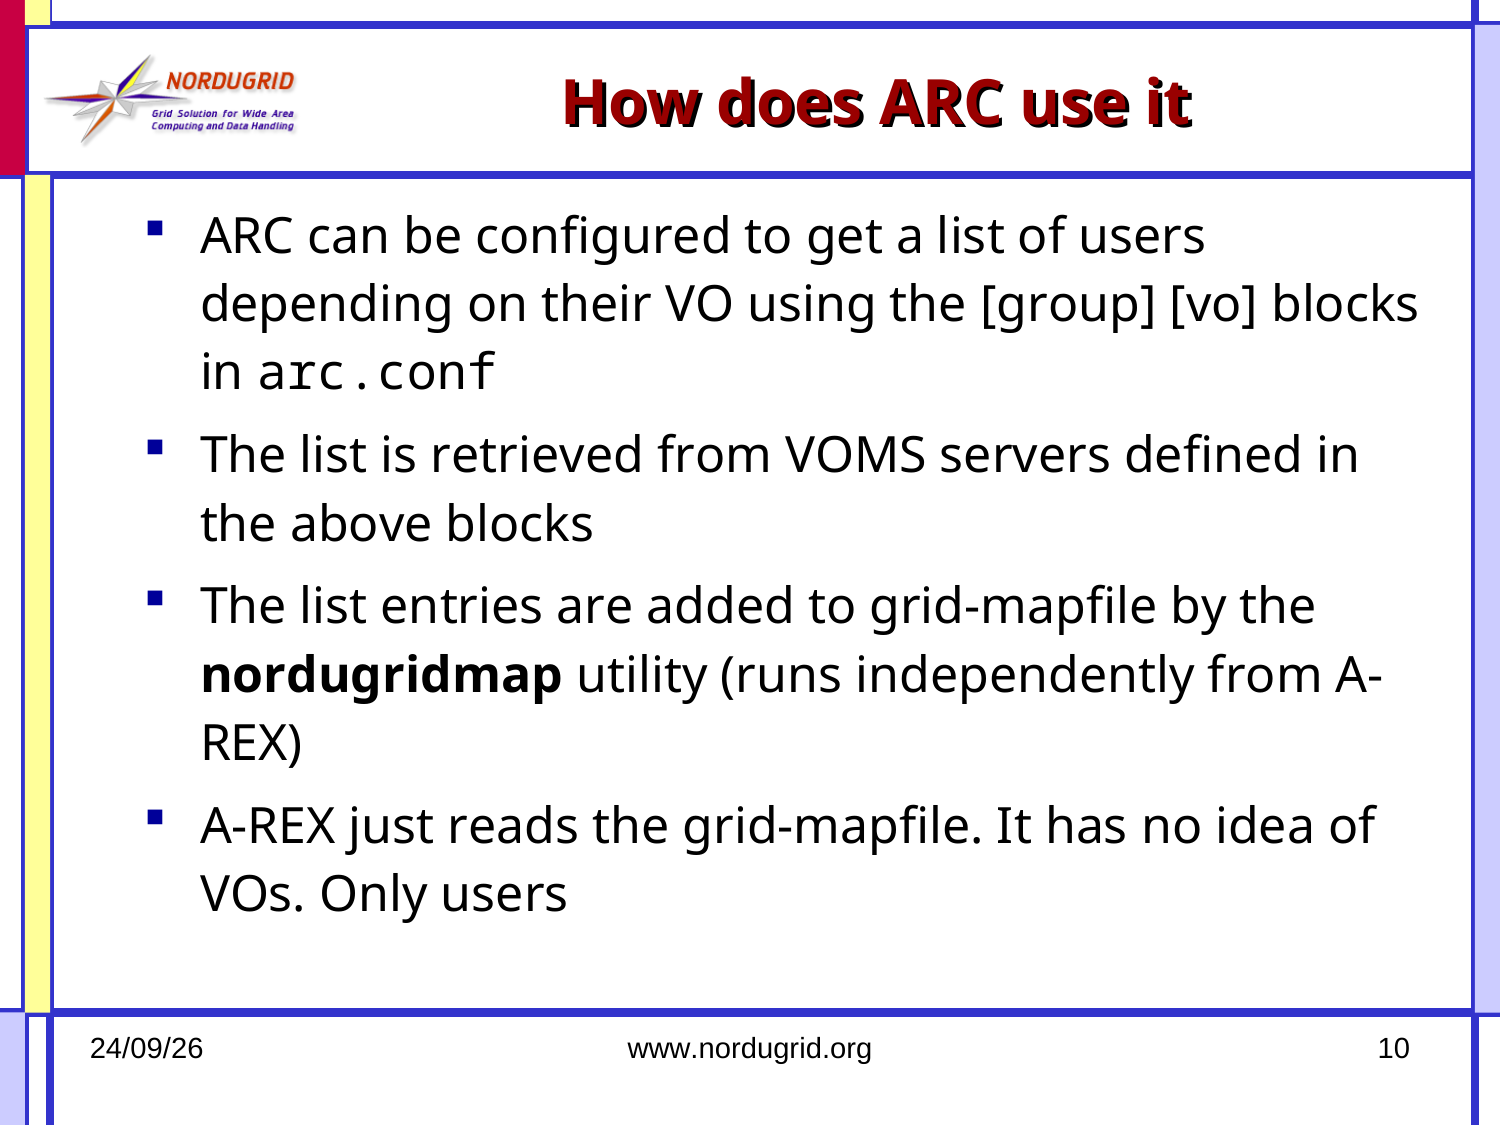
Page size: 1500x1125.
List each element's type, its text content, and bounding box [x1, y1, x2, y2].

picture [40, 49, 301, 148]
title How does ARC use it [324, 17, 1428, 183]
list ARC can be configured to get a list of users depending on their VO using the [group] [vo] blocks in arc.conf The list is retrieved from VOMS servers defined in the above blocks The list entries are added to grid-mapfile by the nordugridmap utility (runs independently from A-REX) A-REX just reads the grid-mapfile. It has no idea of VOs. Only users [87, 200, 1426, 1125]
